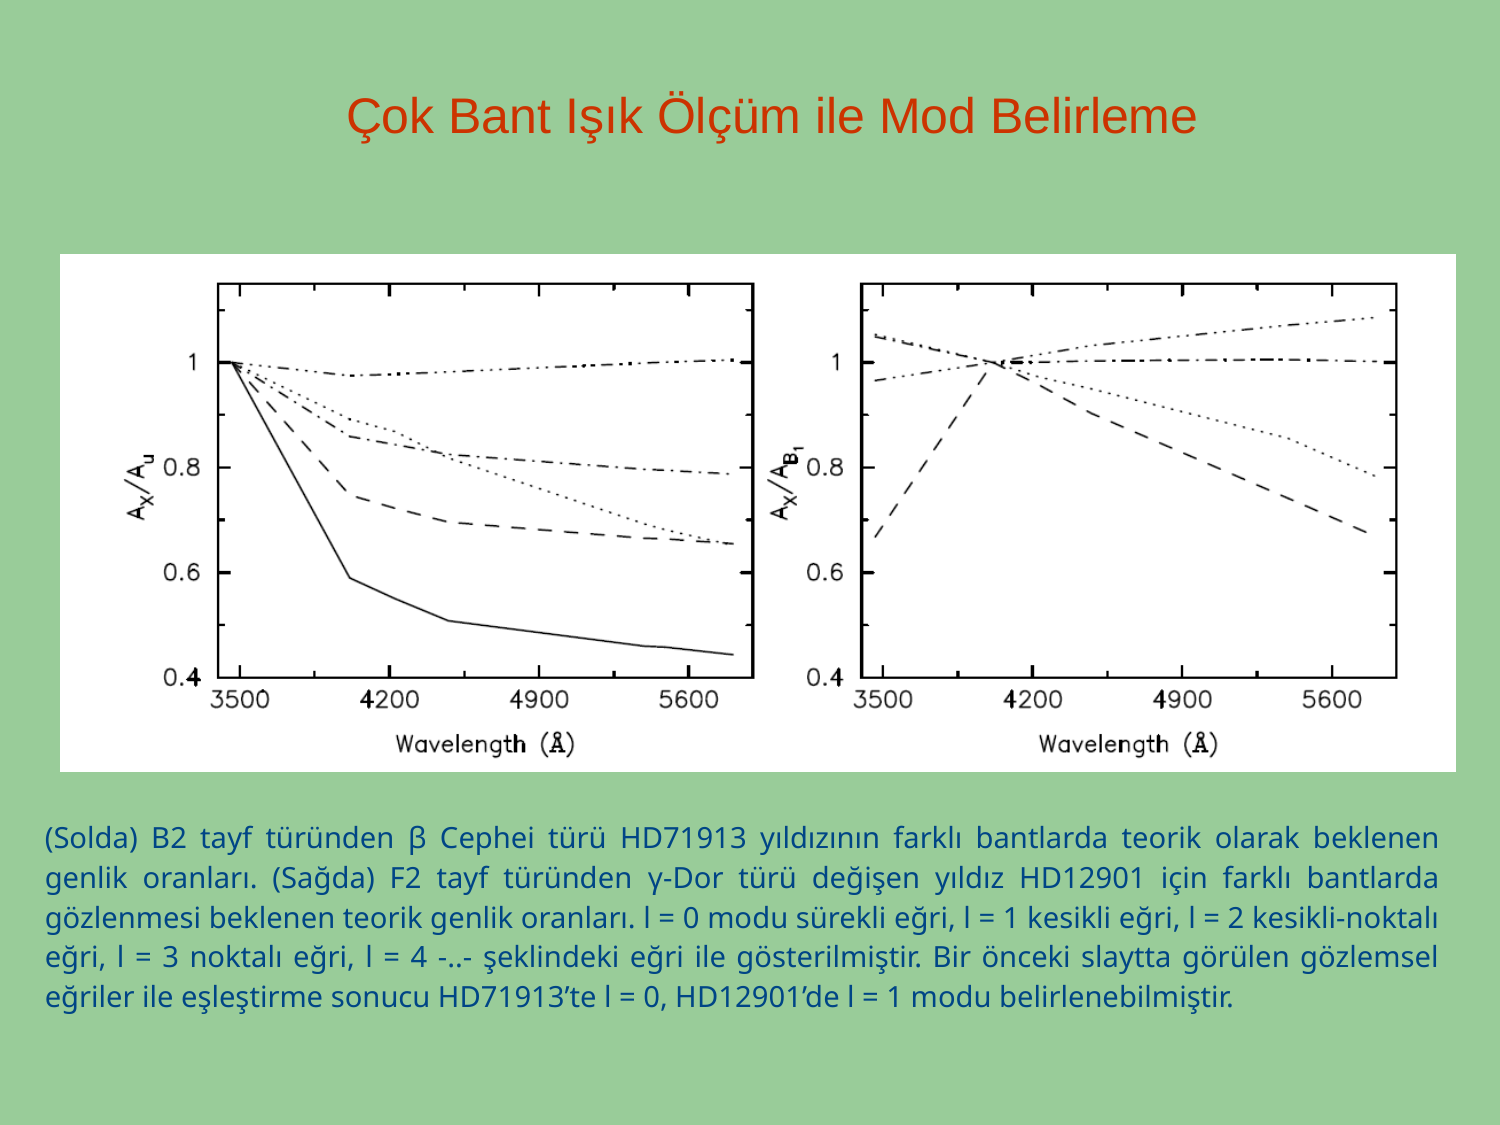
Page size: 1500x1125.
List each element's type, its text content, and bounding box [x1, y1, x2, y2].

picture [60, 254, 1456, 772]
title Çok Bant Işık Ölçüm ile Mod Belirleme [135, 22, 1410, 211]
text_box (Solda) B2 tayf türünden β Cephei türü HD71913 yıldızının farklı bantlarda teorik olarak beklenen genlik oranları. (Sağda) F2 tayf türünden γ-Dor türü değişen yıldız HD12901 için farklı bantlarda gözlenmesi beklenen teorik genlik oranları. l = 0 modu sürekli eğri, l = 1 kesikli eğri, l = 2 kesikli-noktalı eğri, l = 3 noktalı eğri, l = 4 -..- şeklindeki eğri ile gösterilmiştir. Bir önceki slaytta görülen gözlemsel eğriler ile eşleştirme sonucu HD71913’te l = 0, HD12901’de l = 1 modu belirlenebilmiştir. [30, 810, 1456, 1040]
